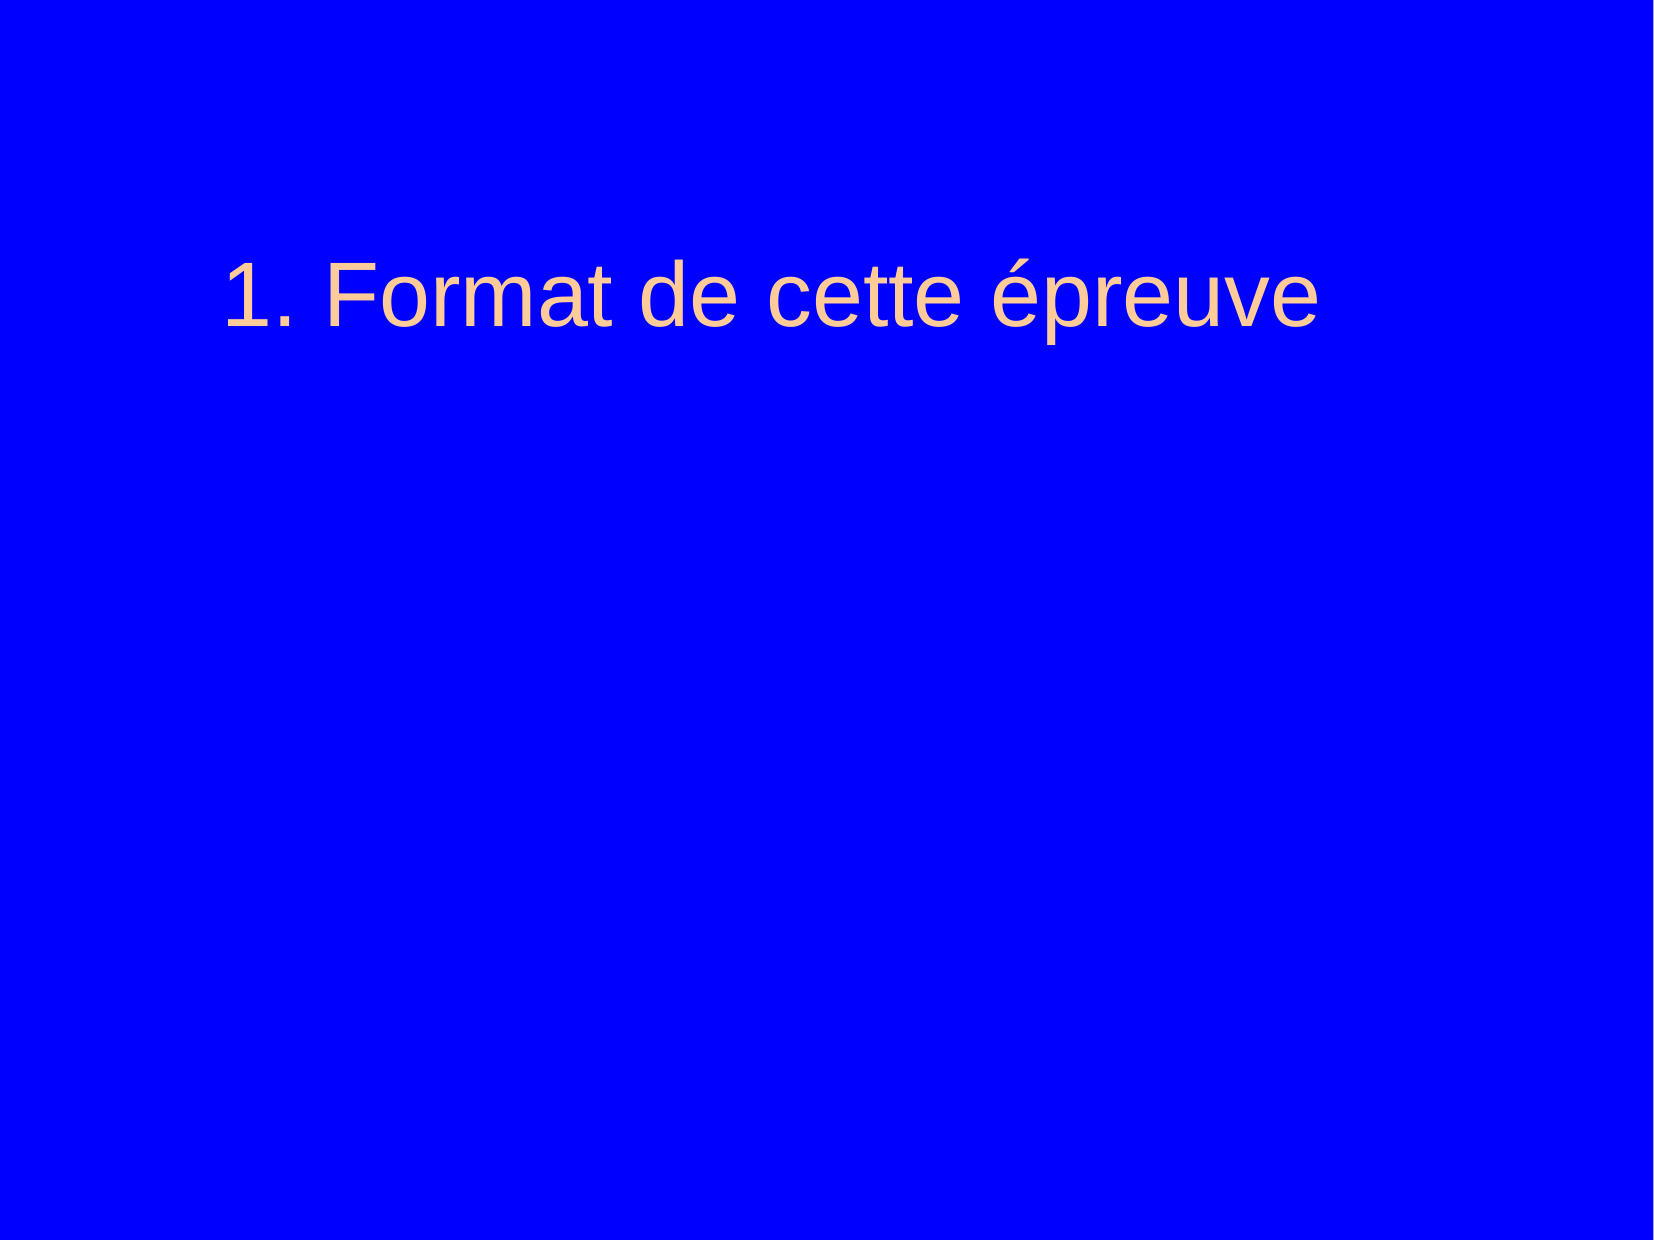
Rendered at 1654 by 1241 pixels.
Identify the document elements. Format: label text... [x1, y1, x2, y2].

text_box 1. Format de cette épreuve [206, 236, 1447, 354]
